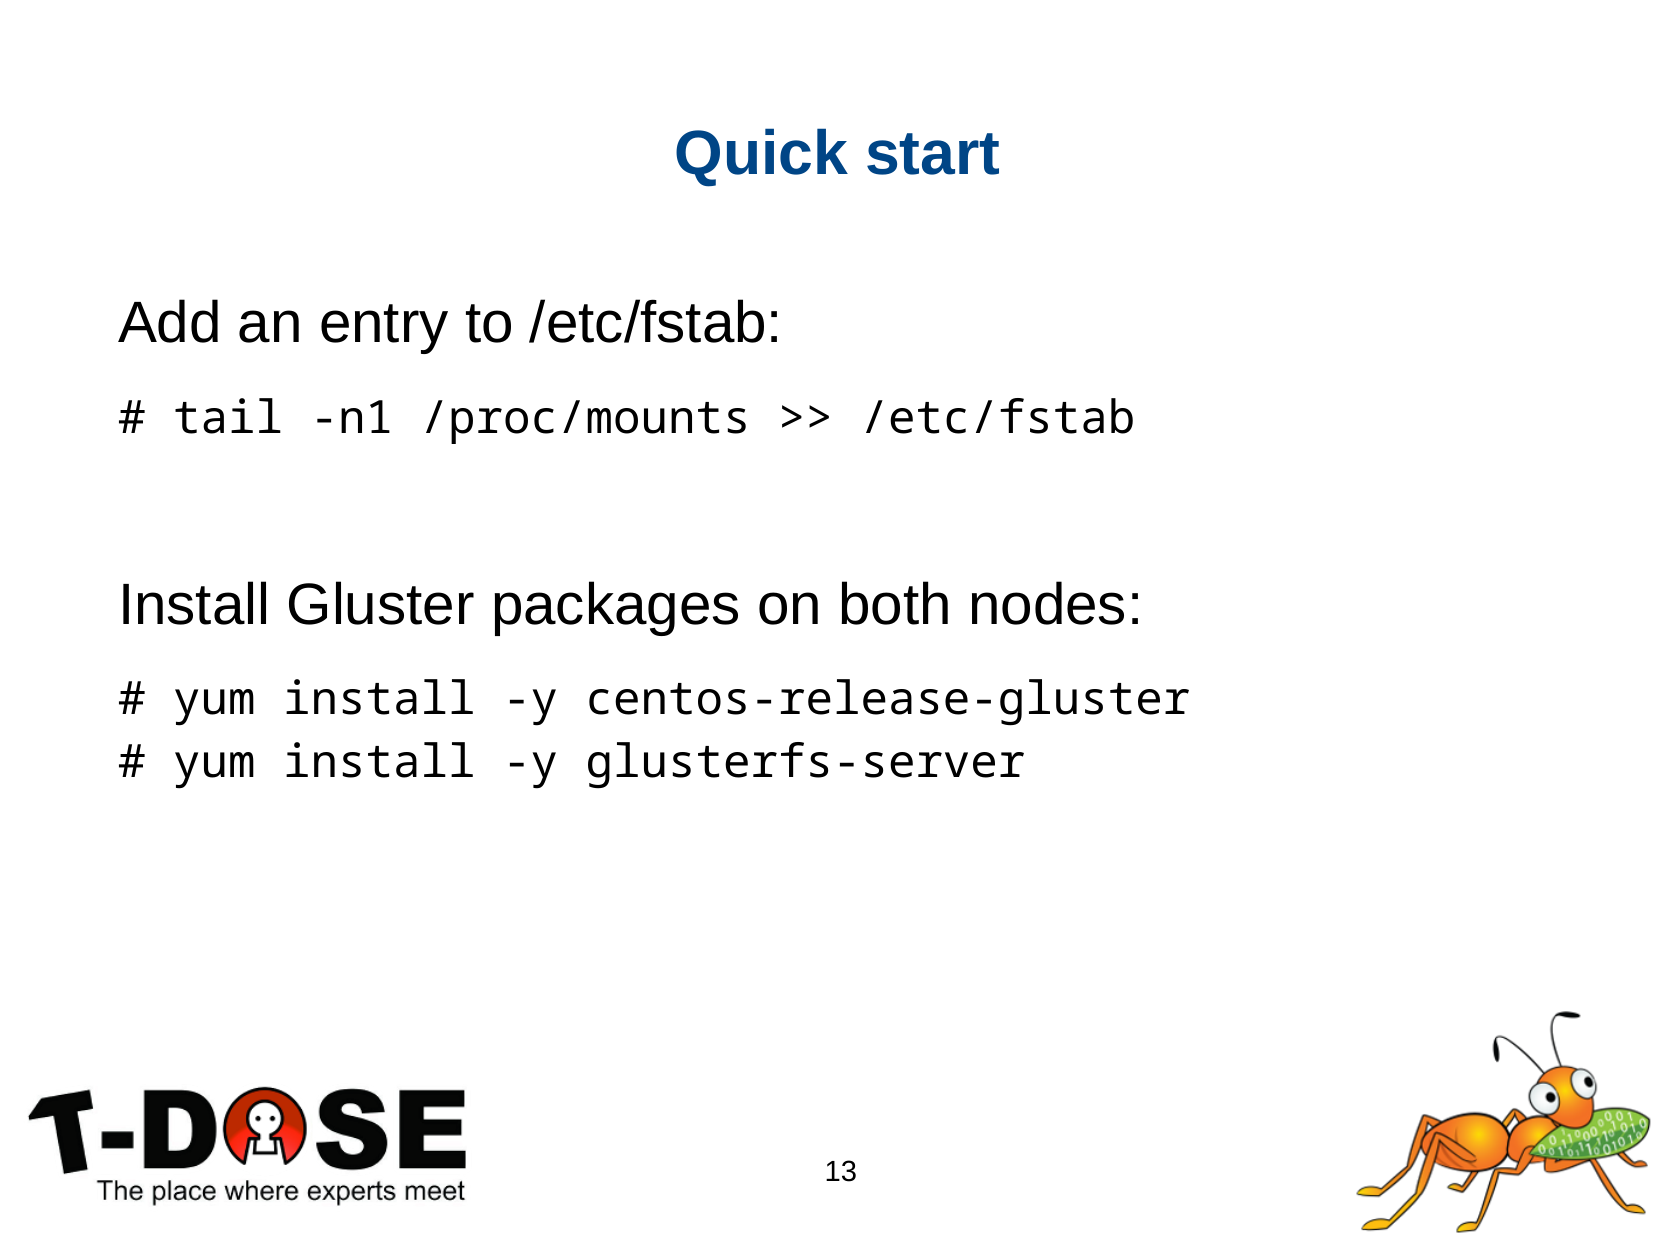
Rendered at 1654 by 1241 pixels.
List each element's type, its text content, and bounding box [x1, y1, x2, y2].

list Add an entry to /etc/fstab: # tail -n1 /proc/mounts >> /etc/fstab Install Gluster packages on both nodes: # yum install -y centos-release-gluster # yum install -y glusterfs-server [82, 290, 1571, 1010]
title Quick start [82, 49, 1571, 257]
picture [1353, 1009, 1654, 1235]
picture [23, 1067, 481, 1214]
